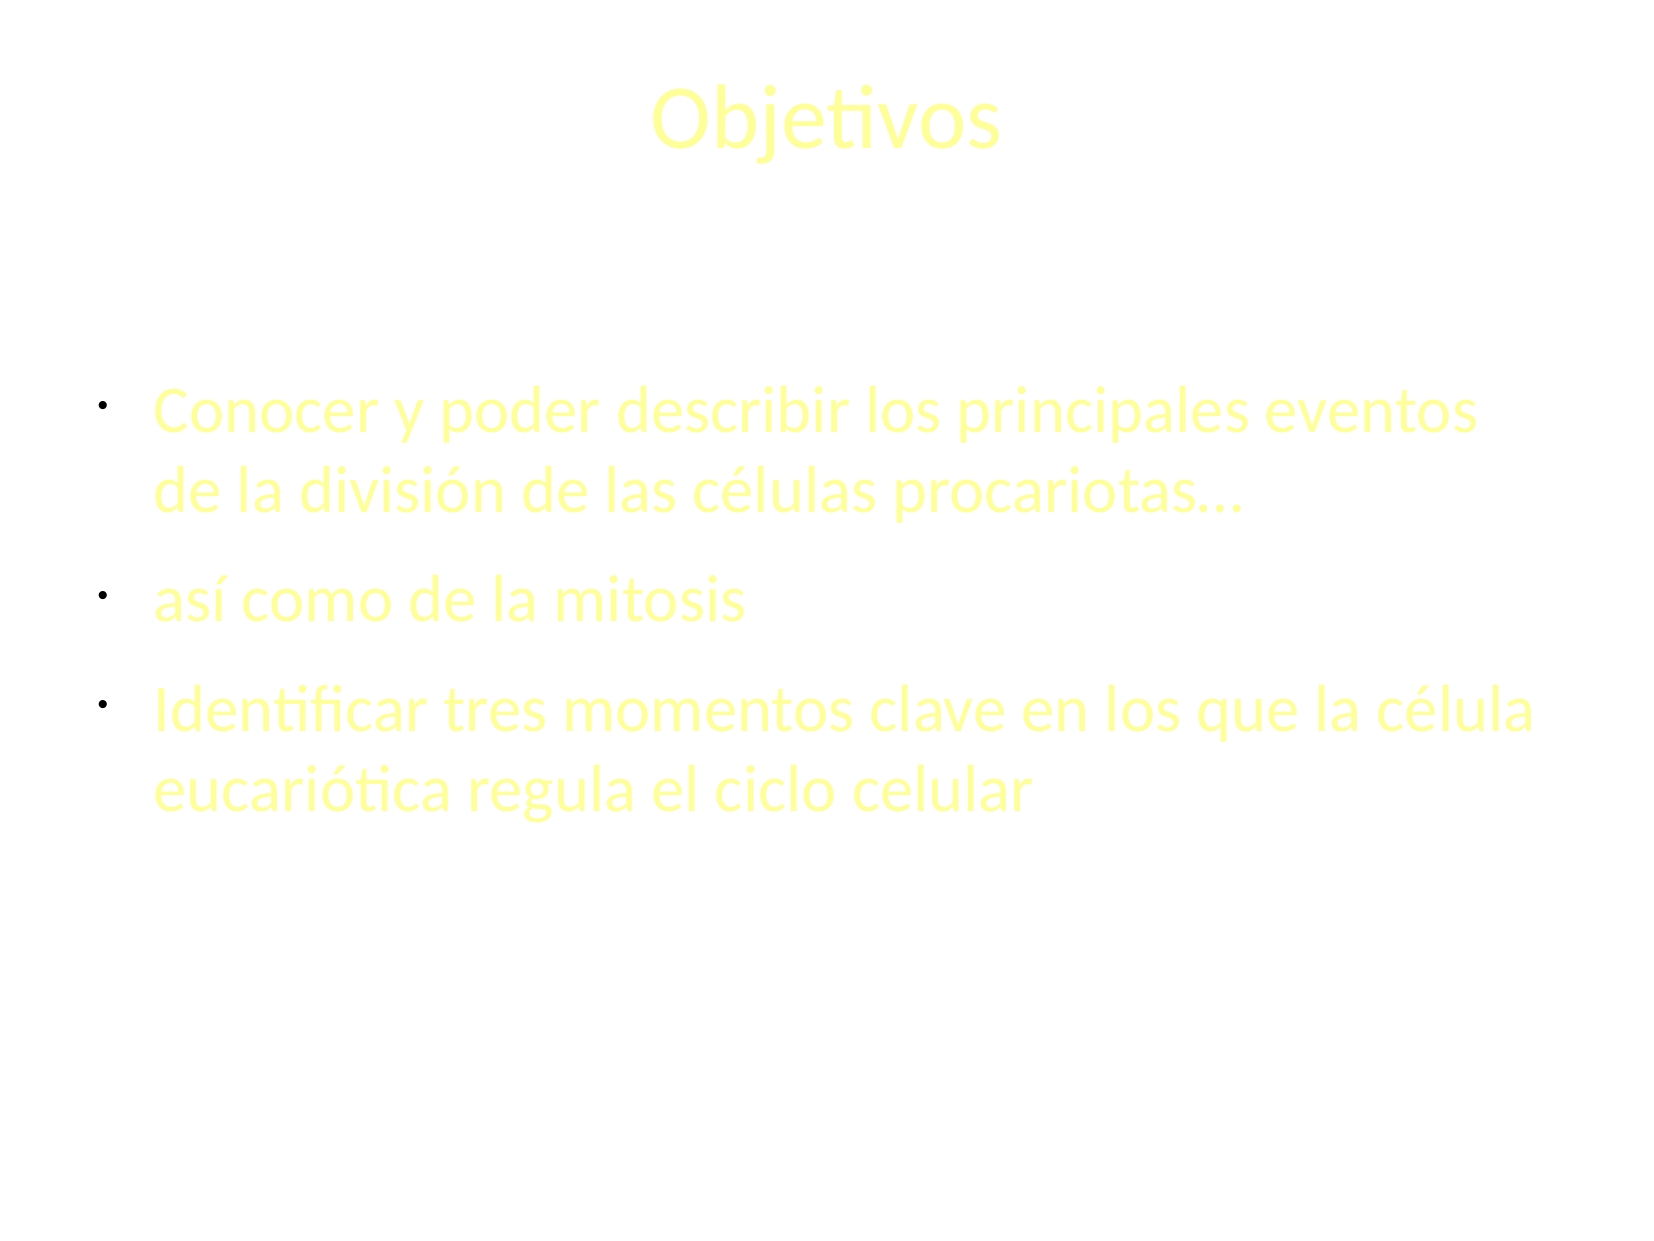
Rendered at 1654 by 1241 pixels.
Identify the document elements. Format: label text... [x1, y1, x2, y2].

list Conocer y poder describir los principales eventos de la división de las células procariotas… así como de la mitosis Identificar tres momentos clave en los que la célula eucariótica regula el ciclo celular [82, 358, 1571, 910]
title Objetivos [82, 49, 1571, 257]
